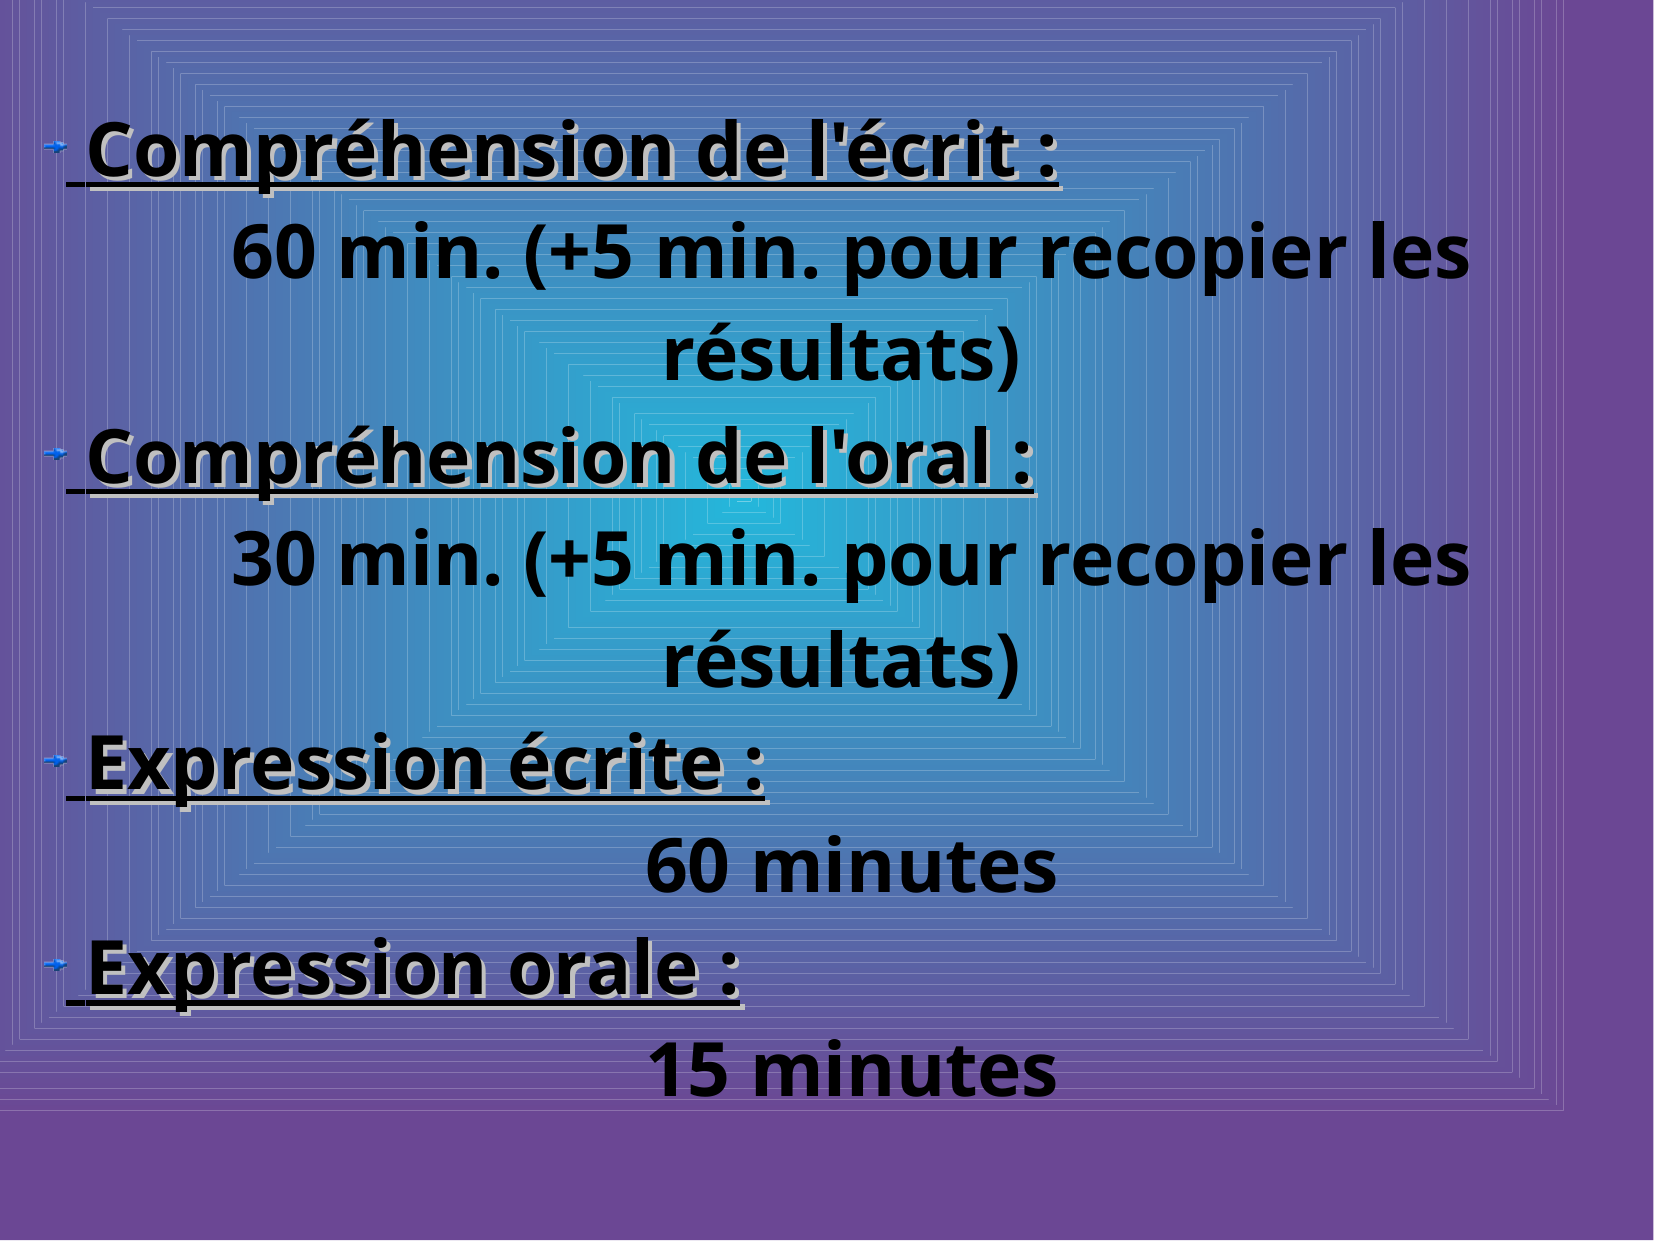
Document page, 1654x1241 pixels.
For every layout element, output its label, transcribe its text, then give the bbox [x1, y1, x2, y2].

text_box Compréhension de l'écrit : 60 min. (+5 min. pour recopier les résultats) Compréhension de l'oral : 30 min. (+5 min. pour recopier les résultats) Expression écrite : 60 minutes Expression orale : 15 minutes [29, 88, 1654, 1221]
